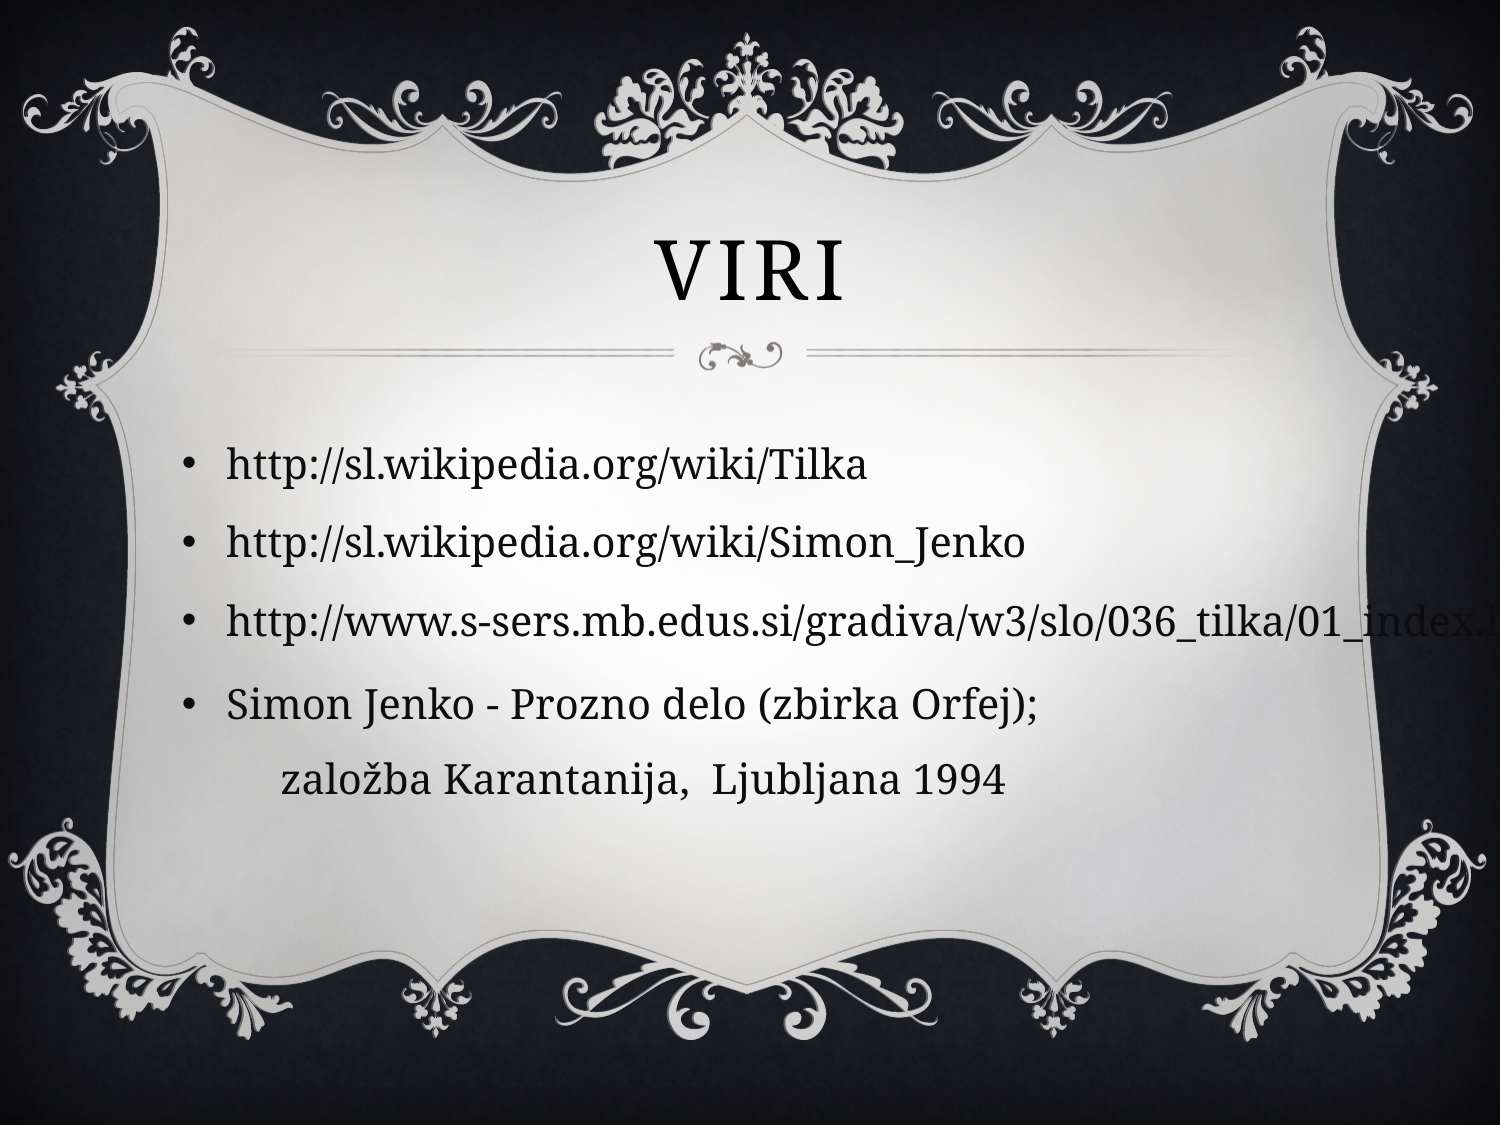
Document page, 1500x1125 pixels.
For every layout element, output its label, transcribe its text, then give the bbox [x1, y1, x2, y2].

picture [0, 0, 1500, 1125]
list http://sl.wikipedia.org/wiki/Tilka http://sl.wikipedia.org/wiki/Simon_Jenko http://www.s-sers.mb.edus.si/gradiva/w3/slo/036_tilka/01_index.html Simon Jenko - Prozno delo (zbirka Orfej); založba Karantanija, Ljubljana 1994 [140, 351, 1500, 852]
title VIRI [225, 212, 1275, 325]
